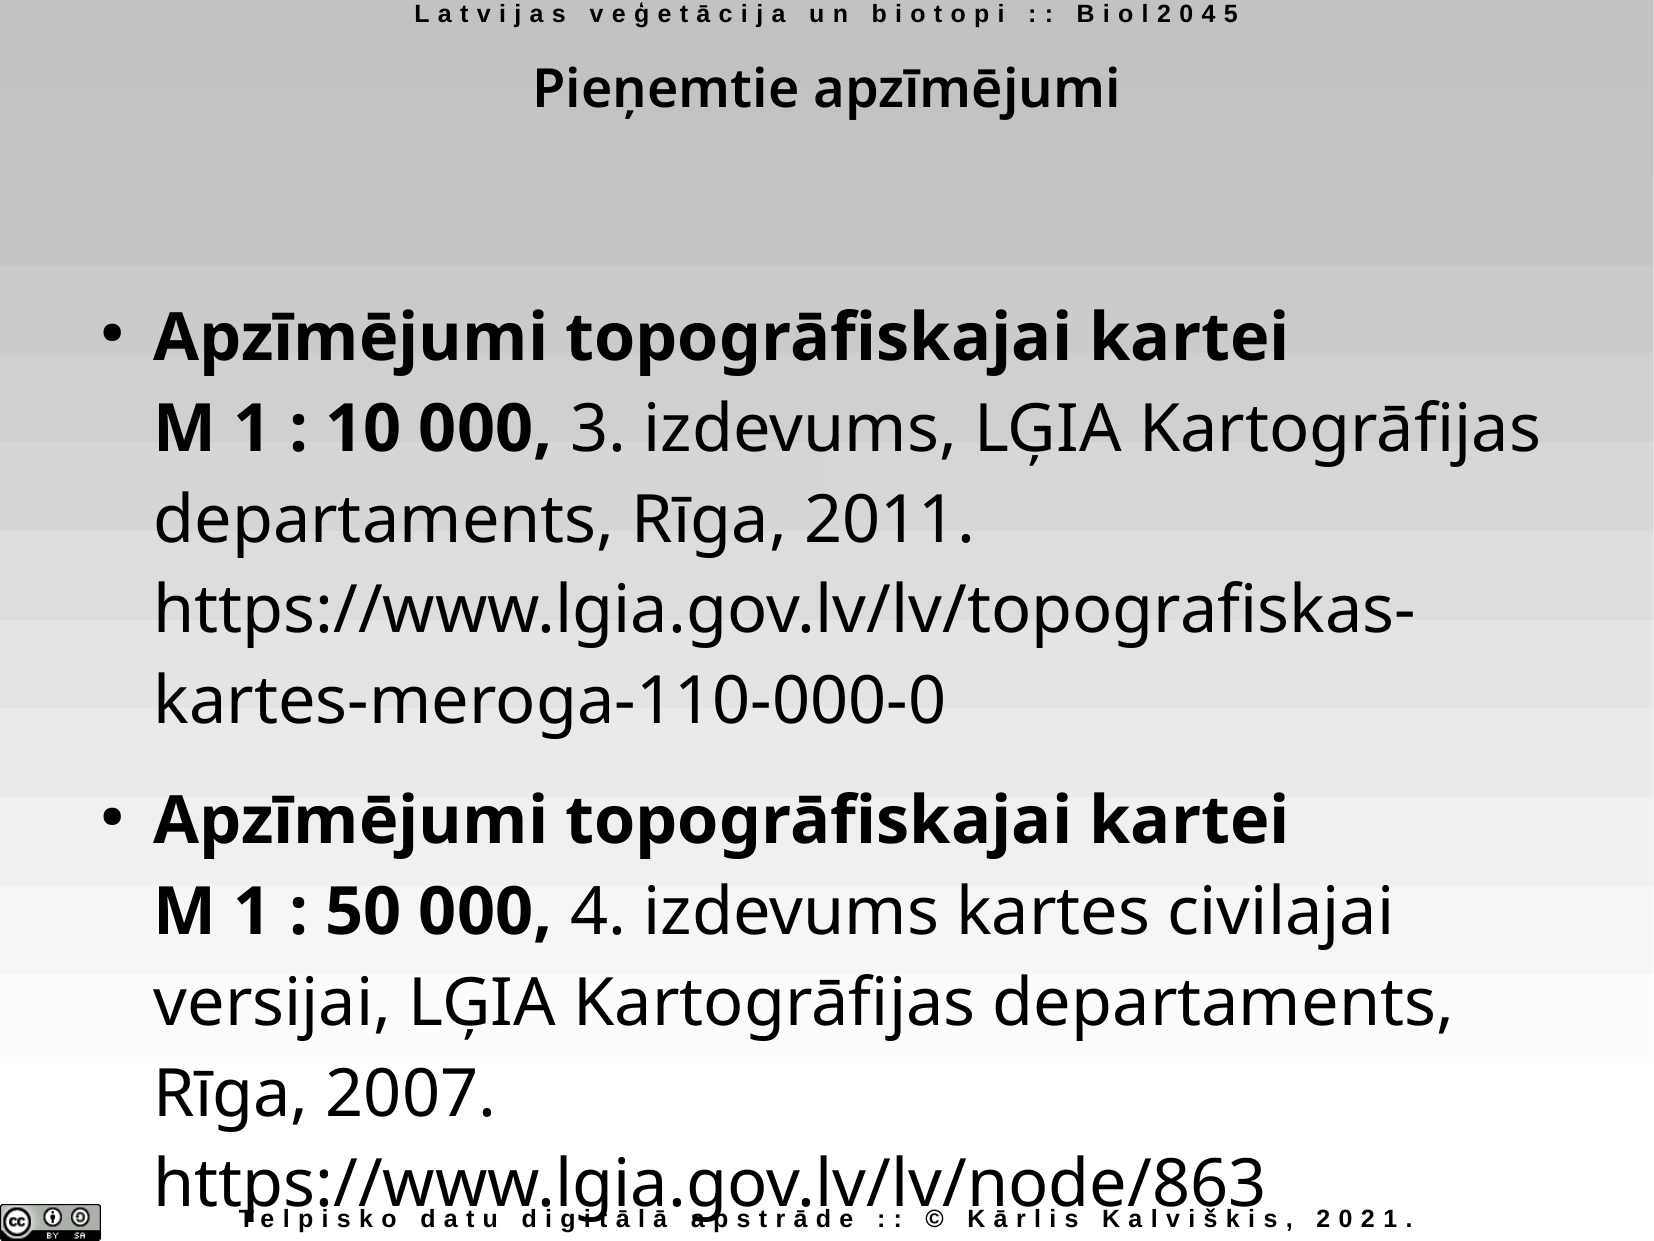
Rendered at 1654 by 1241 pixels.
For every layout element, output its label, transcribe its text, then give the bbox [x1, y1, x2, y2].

title Pieņemtie apzīmējumi [29, 49, 1625, 296]
picture [0, 0, 1654, 1241]
list Apzīmējumi topogrāfiskajai kartei M 1 : 10 000, 3. izdevums, LĢIA Kartogrāfijas departaments, Rīga, 2011. https://www.lgia.gov.lv/lv/topografiskas-kartes-meroga-110-000-0 Apzīmējumi topogrāfiskajai kartei M 1 : 50 000, 4. izdevums kartes civilajai versijai, LĢIA Kartogrāfijas departaments, Rīga, 2007. https://www.lgia.gov.lv/lv/node/863 [82, 289, 1571, 1122]
